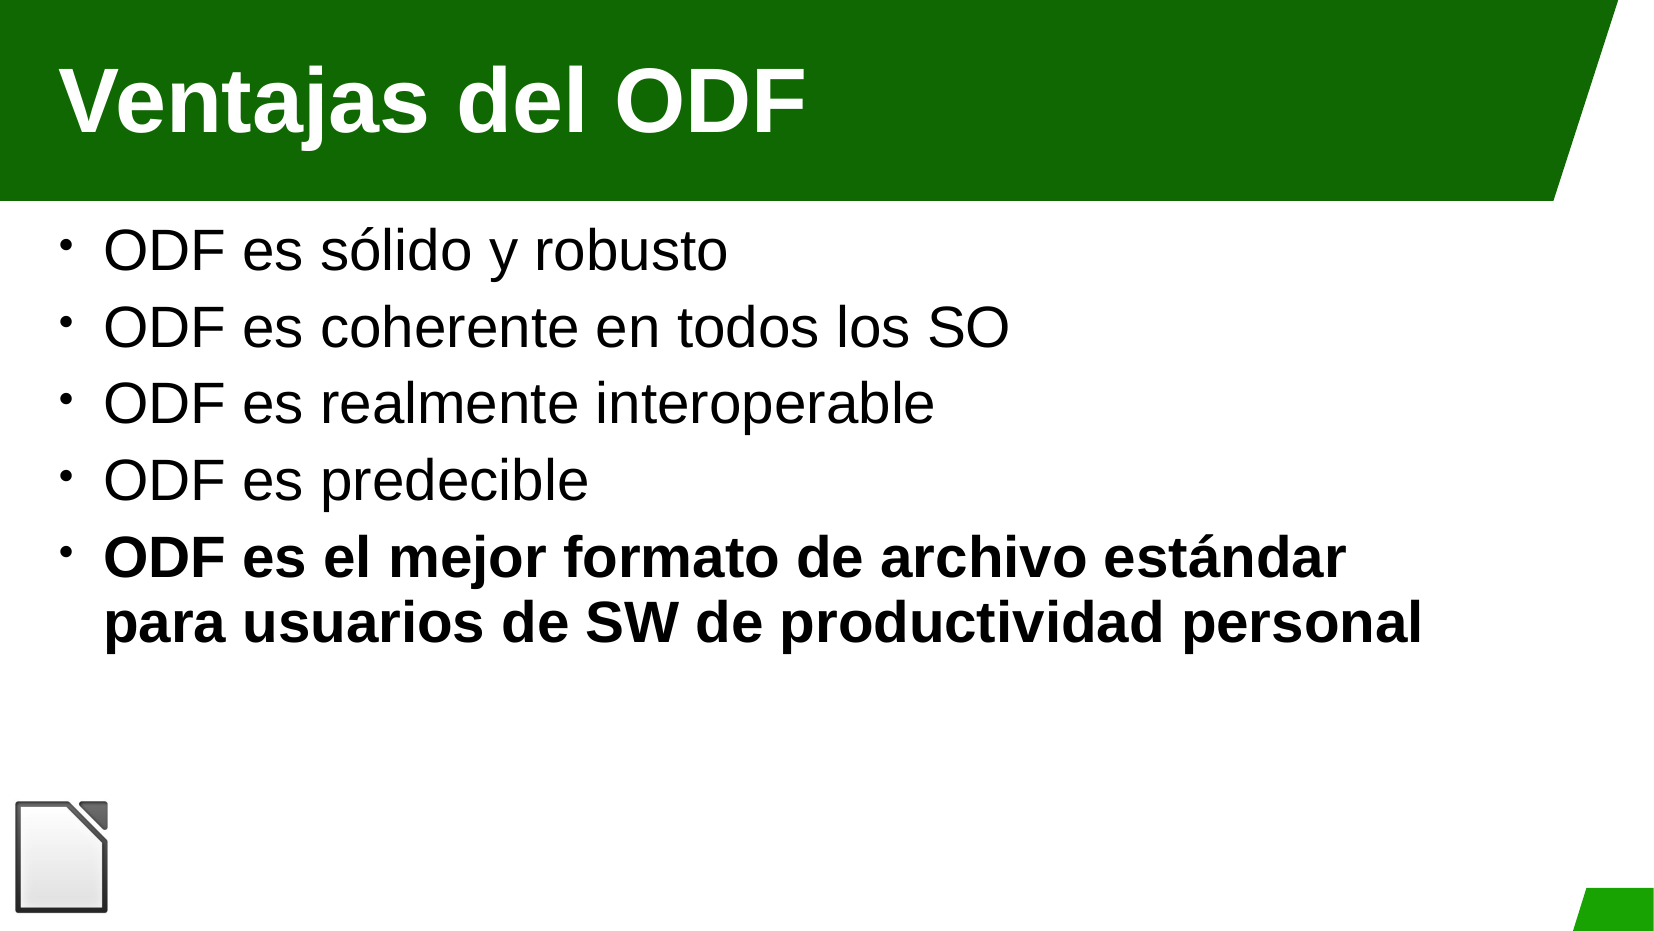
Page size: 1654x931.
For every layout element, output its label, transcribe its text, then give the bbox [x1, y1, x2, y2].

title Ventajas del ODF [59, 13, 1548, 189]
picture [12, 798, 111, 917]
list ODF es sólido y robusto ODF es coherente en todos los SO ODF es realmente interoperable ODF es predecible ODF es el mejor formato de archivo estándar para usuarios de SW de productividad personal [59, 217, 1548, 886]
